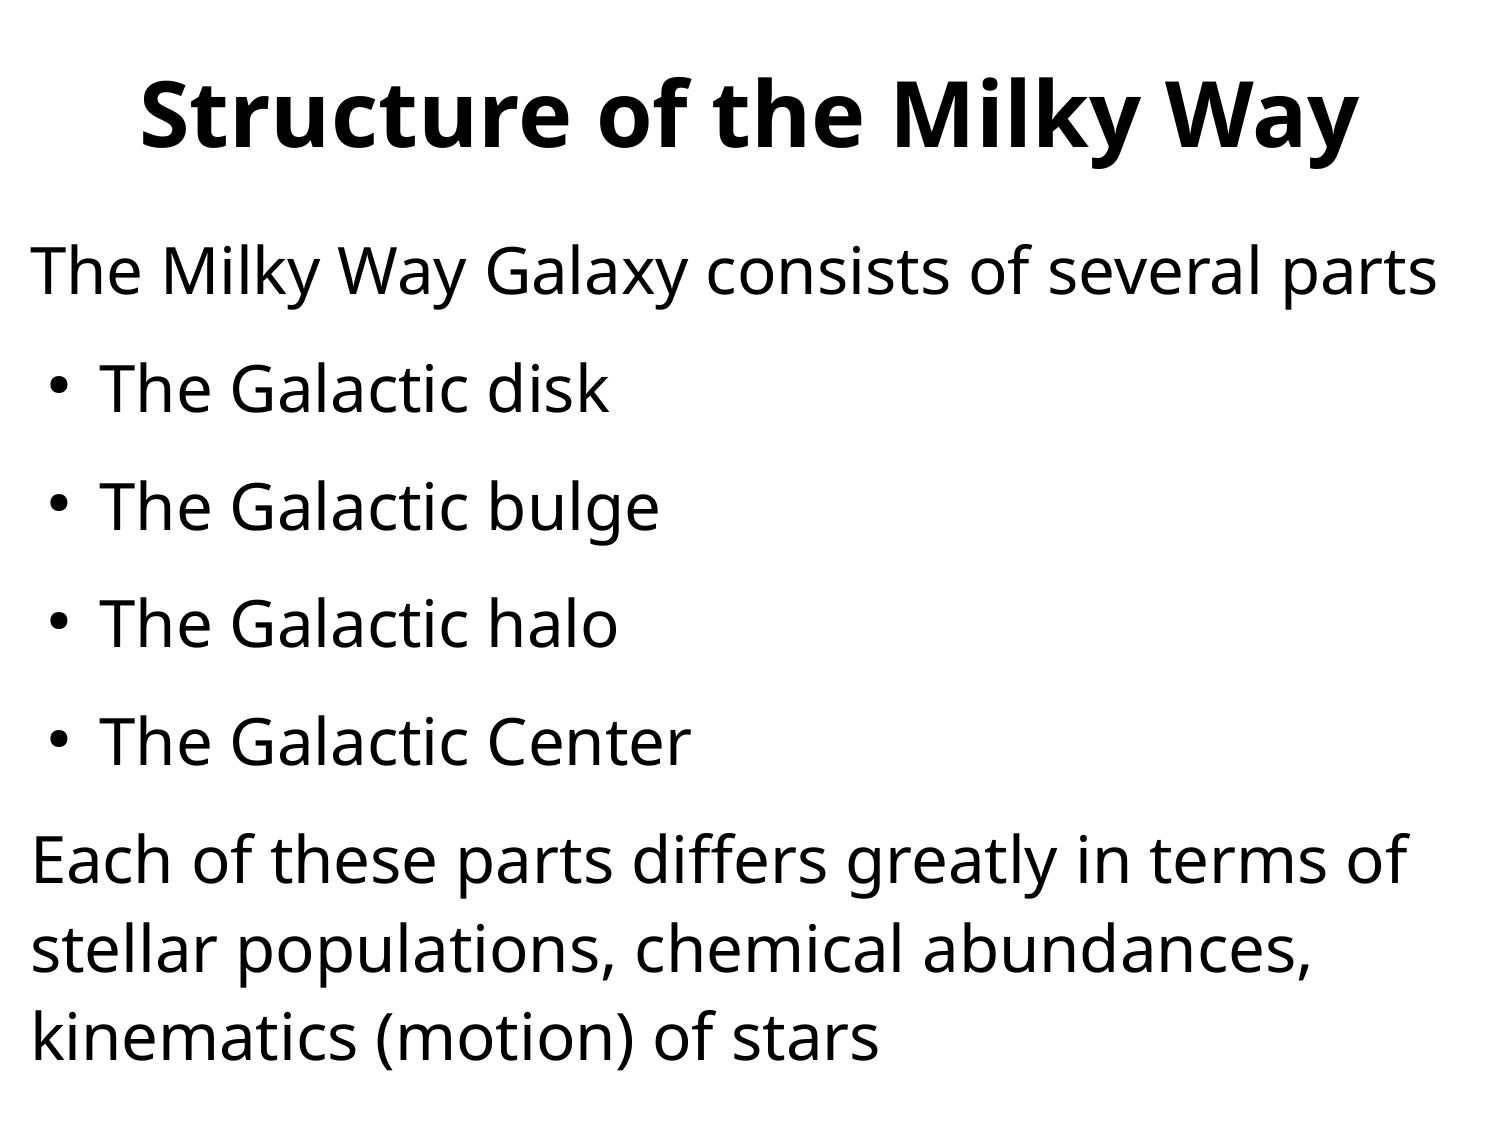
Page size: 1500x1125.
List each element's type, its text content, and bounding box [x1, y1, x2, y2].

list The Milky Way Galaxy consists of several parts The Galactic disk The Galactic bulge The Galactic halo The Galactic Center Each of these parts differs greatly in terms of stellar populations, chemical abundances, kinematics (motion) of stars [30, 224, 1471, 1096]
title Structure of the Milky Way [30, 58, 1471, 167]
